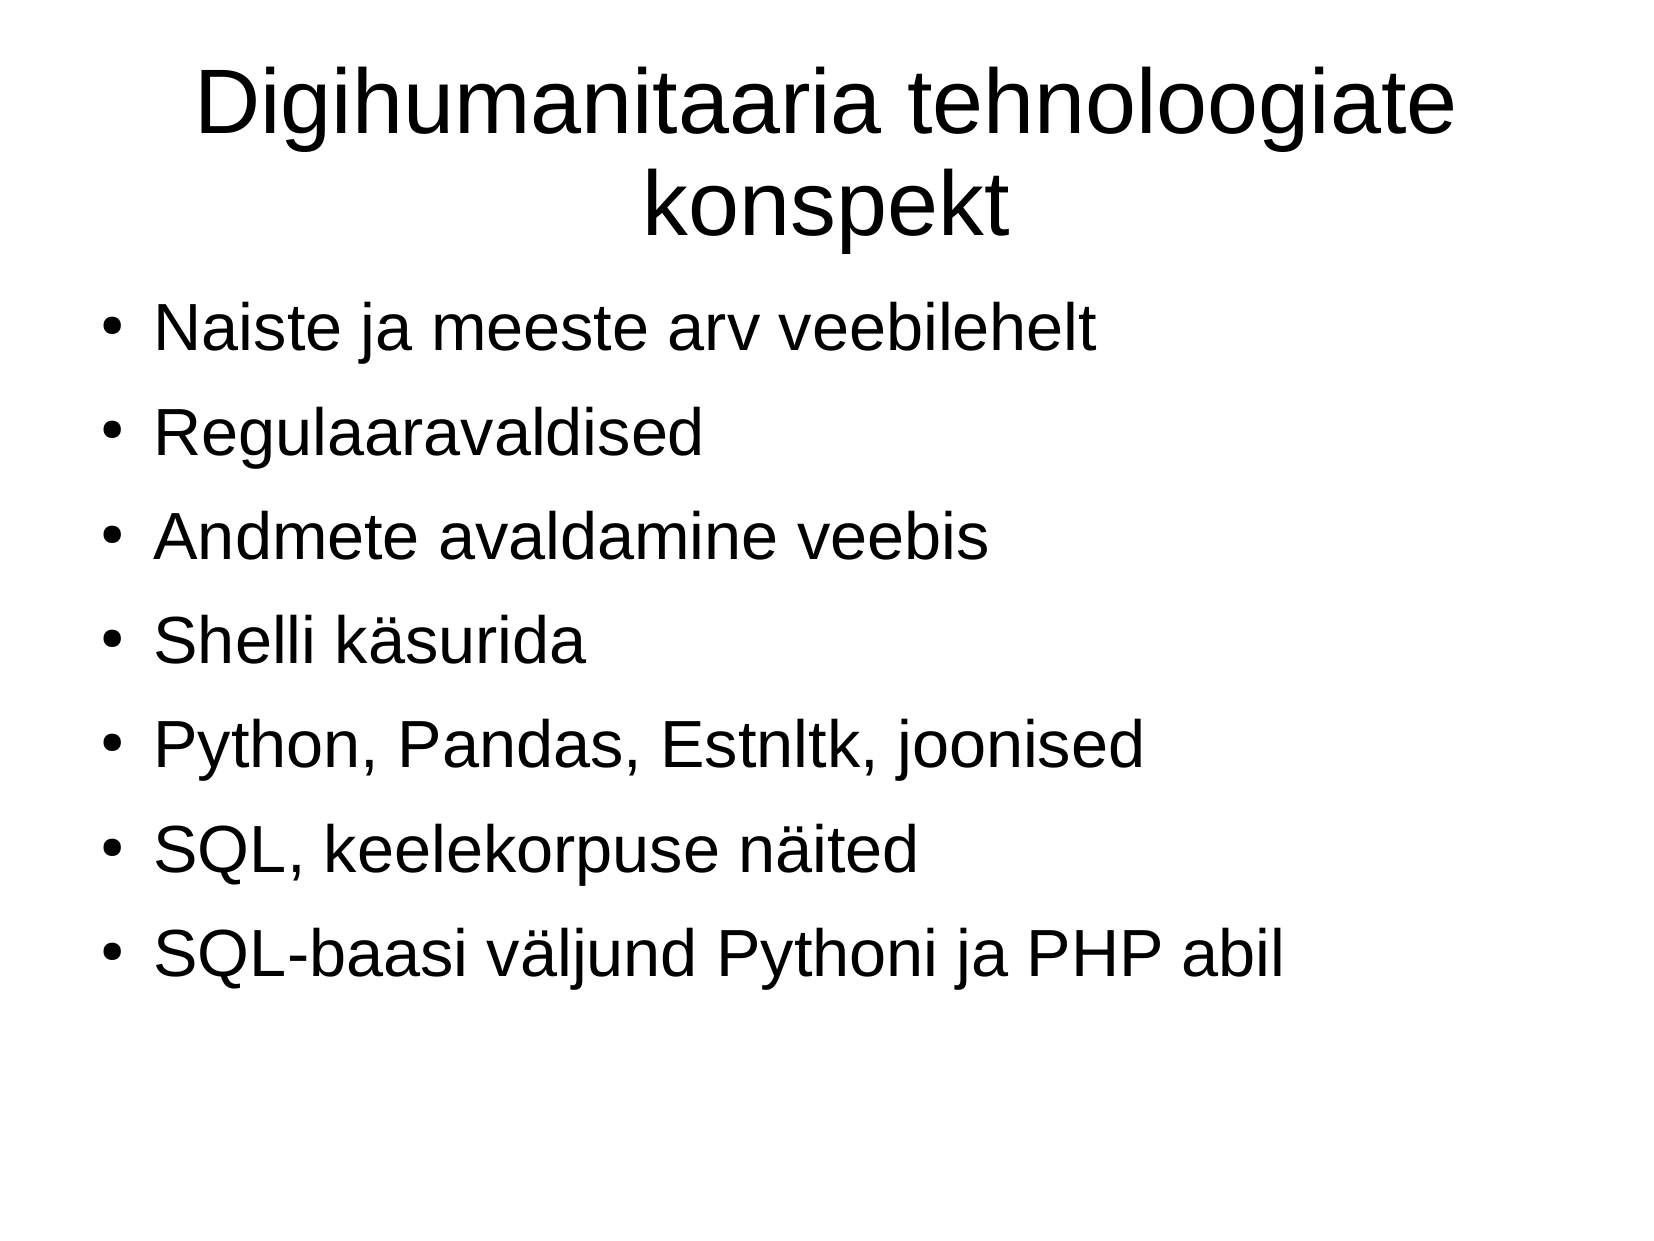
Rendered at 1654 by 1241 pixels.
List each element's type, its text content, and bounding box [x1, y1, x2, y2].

title Digihumanitaaria tehnoloogiate konspekt [82, 49, 1571, 257]
list Naiste ja meeste arv veebilehelt Regulaaravaldised Andmete avaldamine veebis Shelli käsurida Python, Pandas, Estnltk, joonised SQL, keelekorpuse näited SQL-baasi väljund Pythoni ja PHP abil [82, 290, 1571, 1010]
